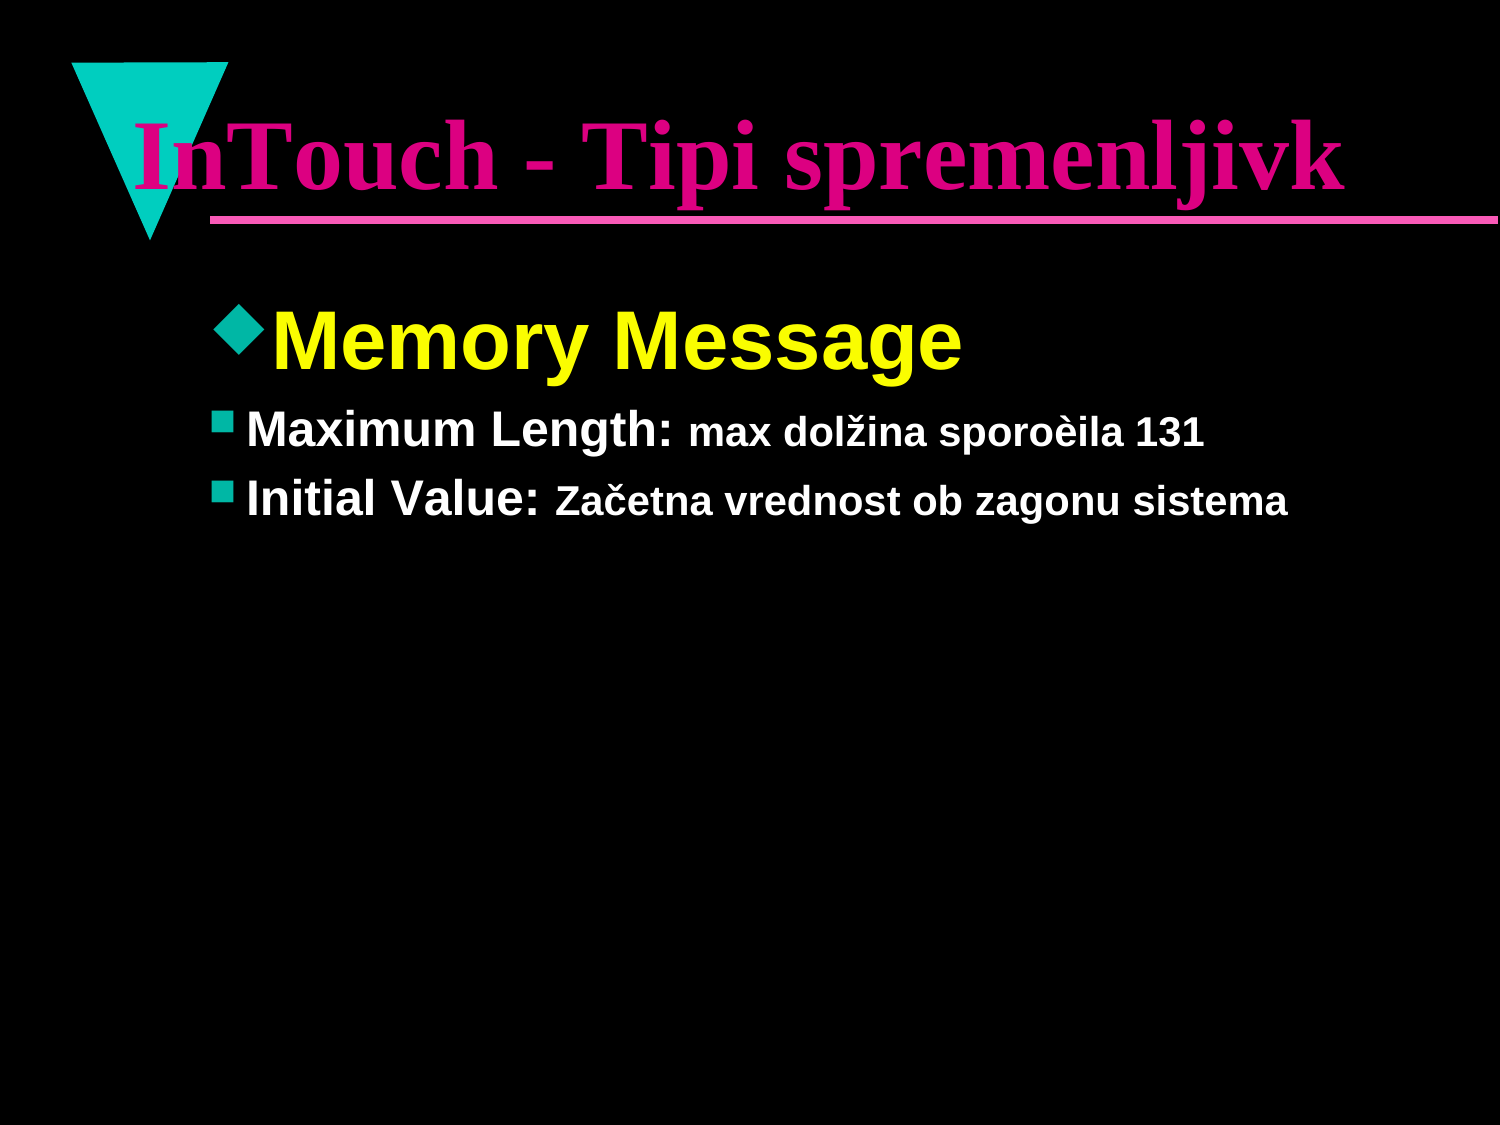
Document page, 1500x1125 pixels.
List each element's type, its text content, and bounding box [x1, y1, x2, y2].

title InTouch - Tipi spremenljivk [117, 63, 1426, 251]
list Memory Message Maximum Length: max dolžina sporoèila 131 Initial Value: Začetna vrednost ob zagonu sistema [118, 289, 1498, 965]
